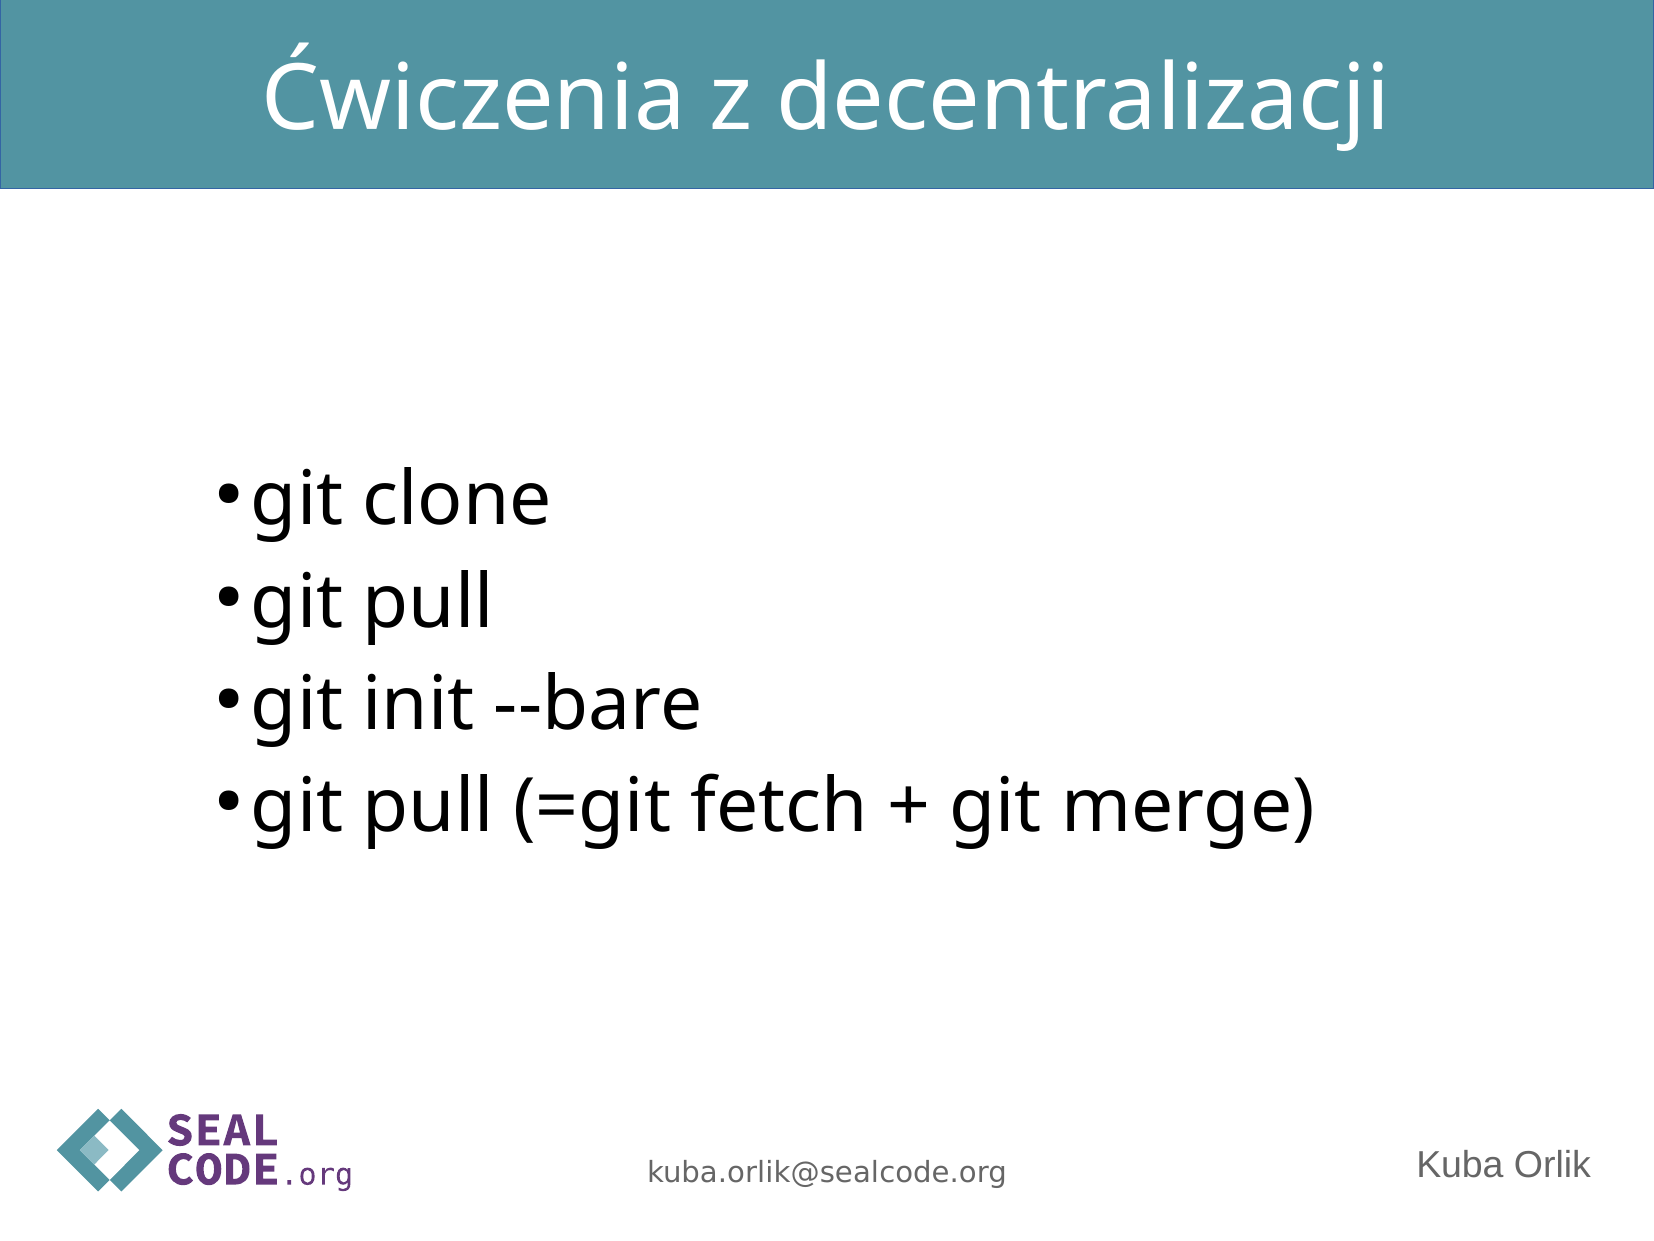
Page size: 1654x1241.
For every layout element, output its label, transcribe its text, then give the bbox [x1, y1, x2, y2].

text_box git clone git pull git init --bare git pull (=git fetch + git merge) [200, 437, 1583, 965]
title Ćwiczenia z decentralizacji [82, 0, 1571, 190]
